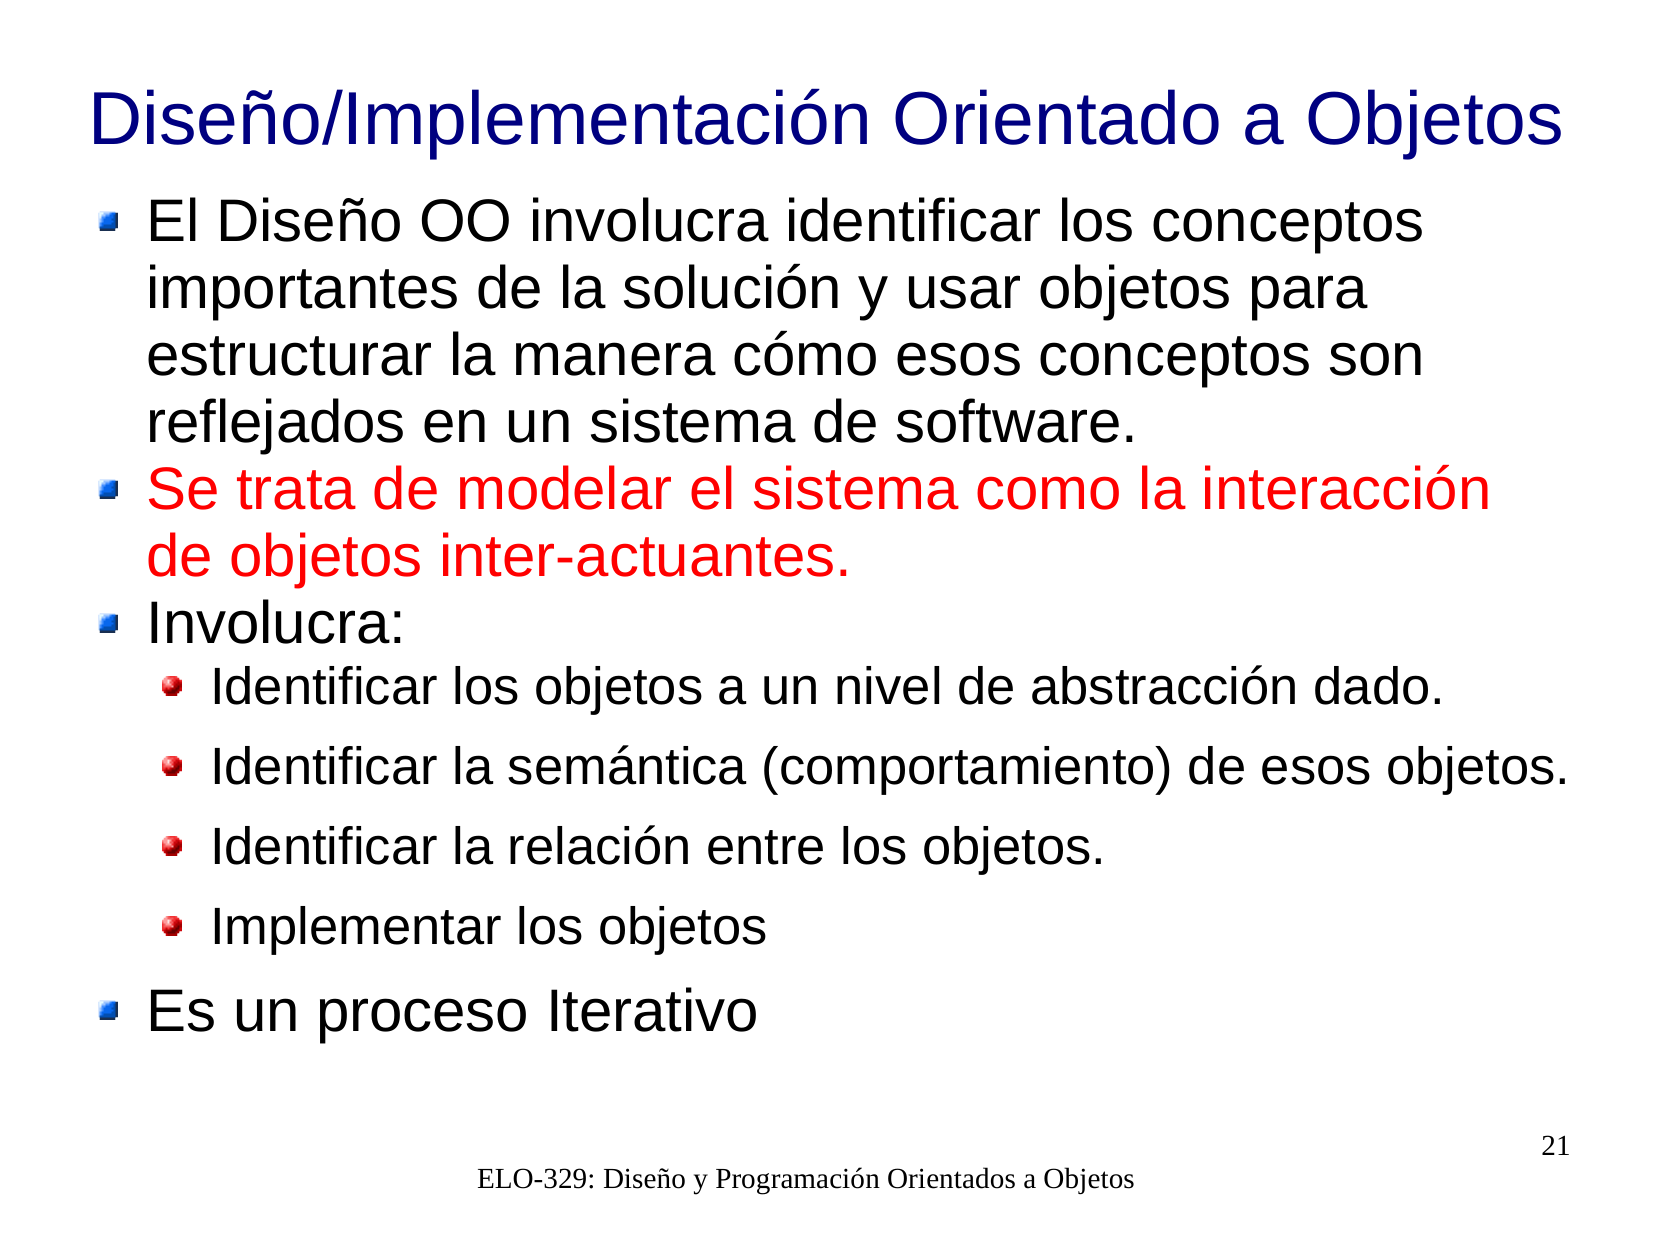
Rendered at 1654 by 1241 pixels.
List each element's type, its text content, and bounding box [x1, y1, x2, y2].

title Diseño/Implementación Orientado a Objetos [82, 56, 1571, 181]
list El Diseño OO involucra identificar los conceptos importantes de la solución y usar objetos para estructurar la manera cómo esos conceptos son reflejados en un sistema de software. Se trata de modelar el sistema como la interacción de objetos inter-actuantes. Involucra: Identificar los objetos a un nivel de abstracción dado. Identificar la semántica (comportamiento) de esos objetos. Identificar la relación entre los objetos. Implementar los objetos Es un proceso Iterativo [82, 187, 1571, 1109]
